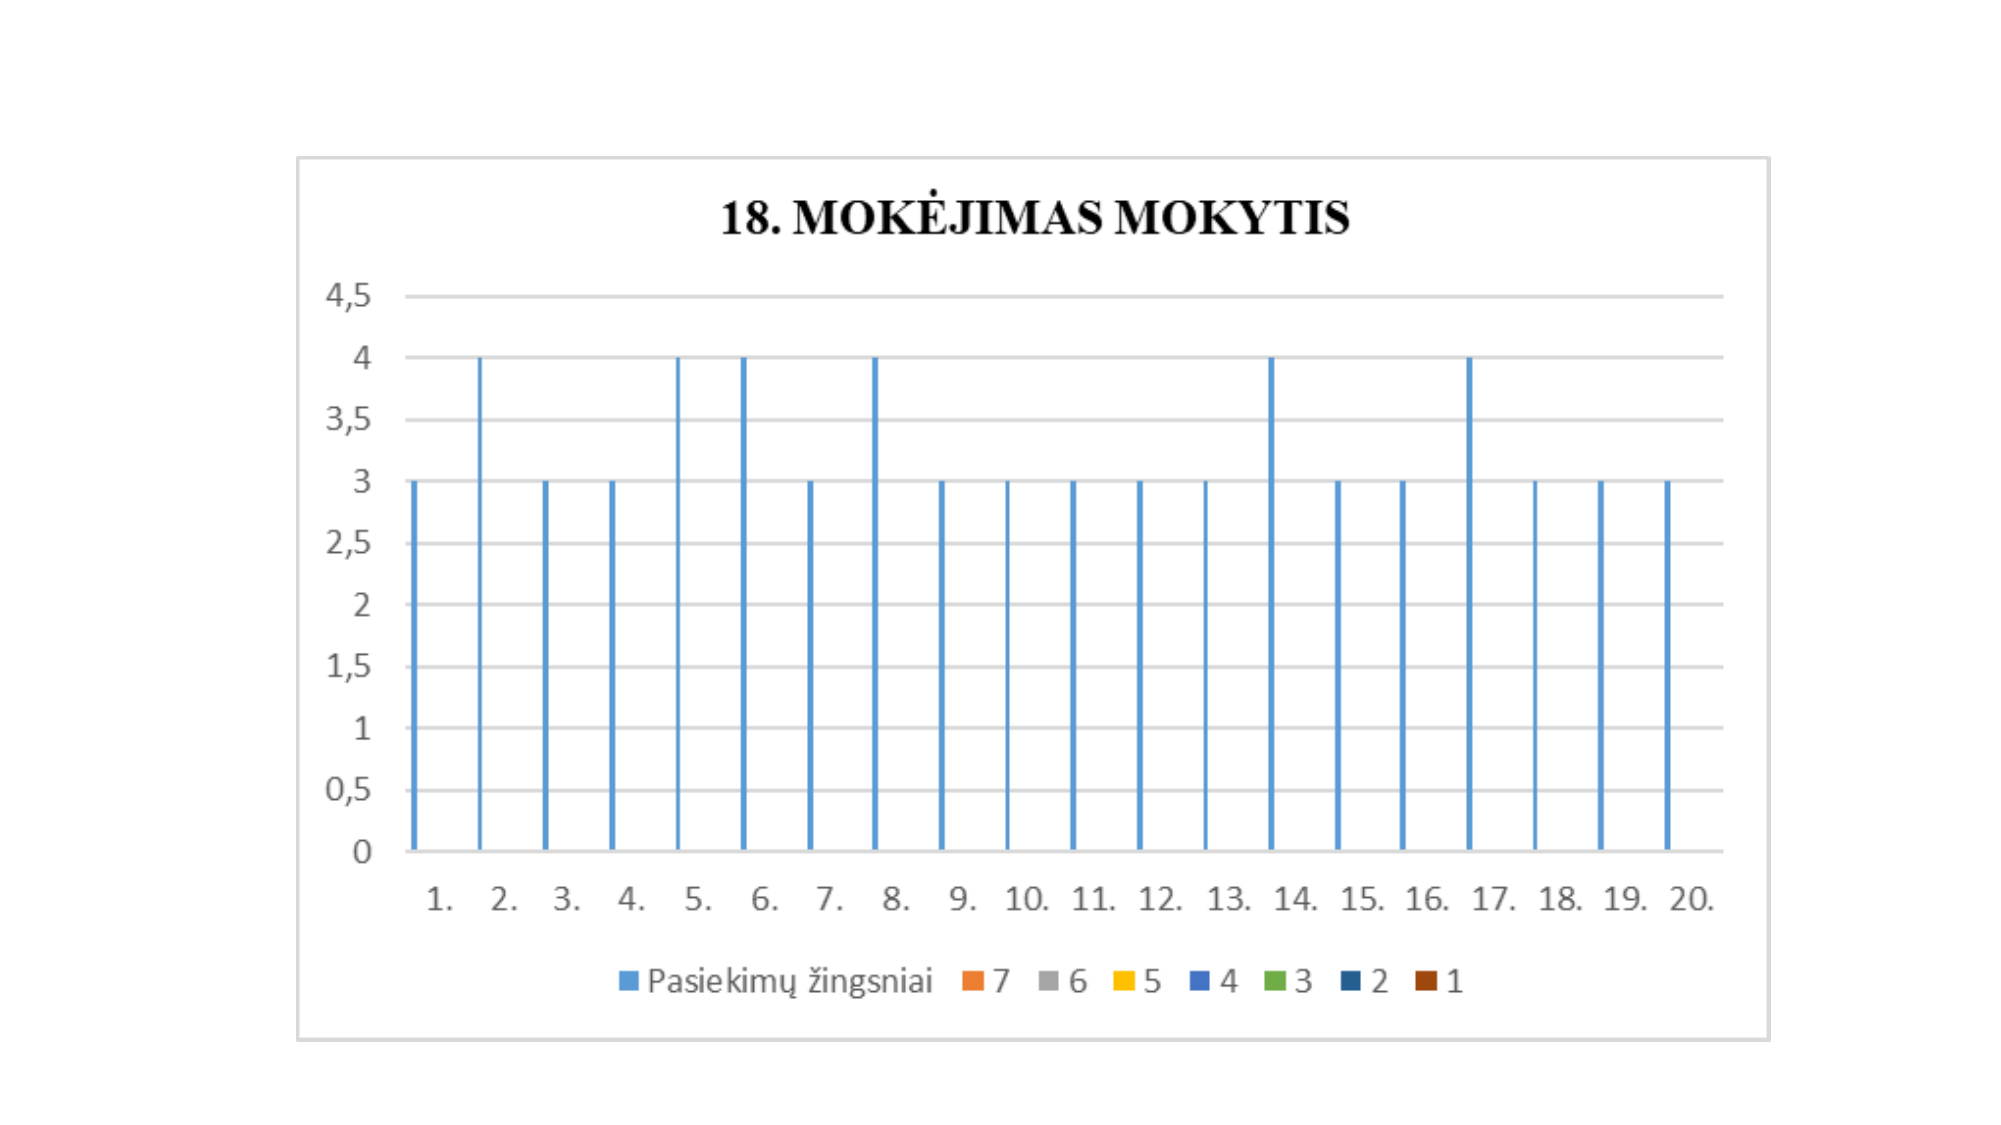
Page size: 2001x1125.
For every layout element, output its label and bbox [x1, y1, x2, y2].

picture [296, 156, 1771, 1042]
